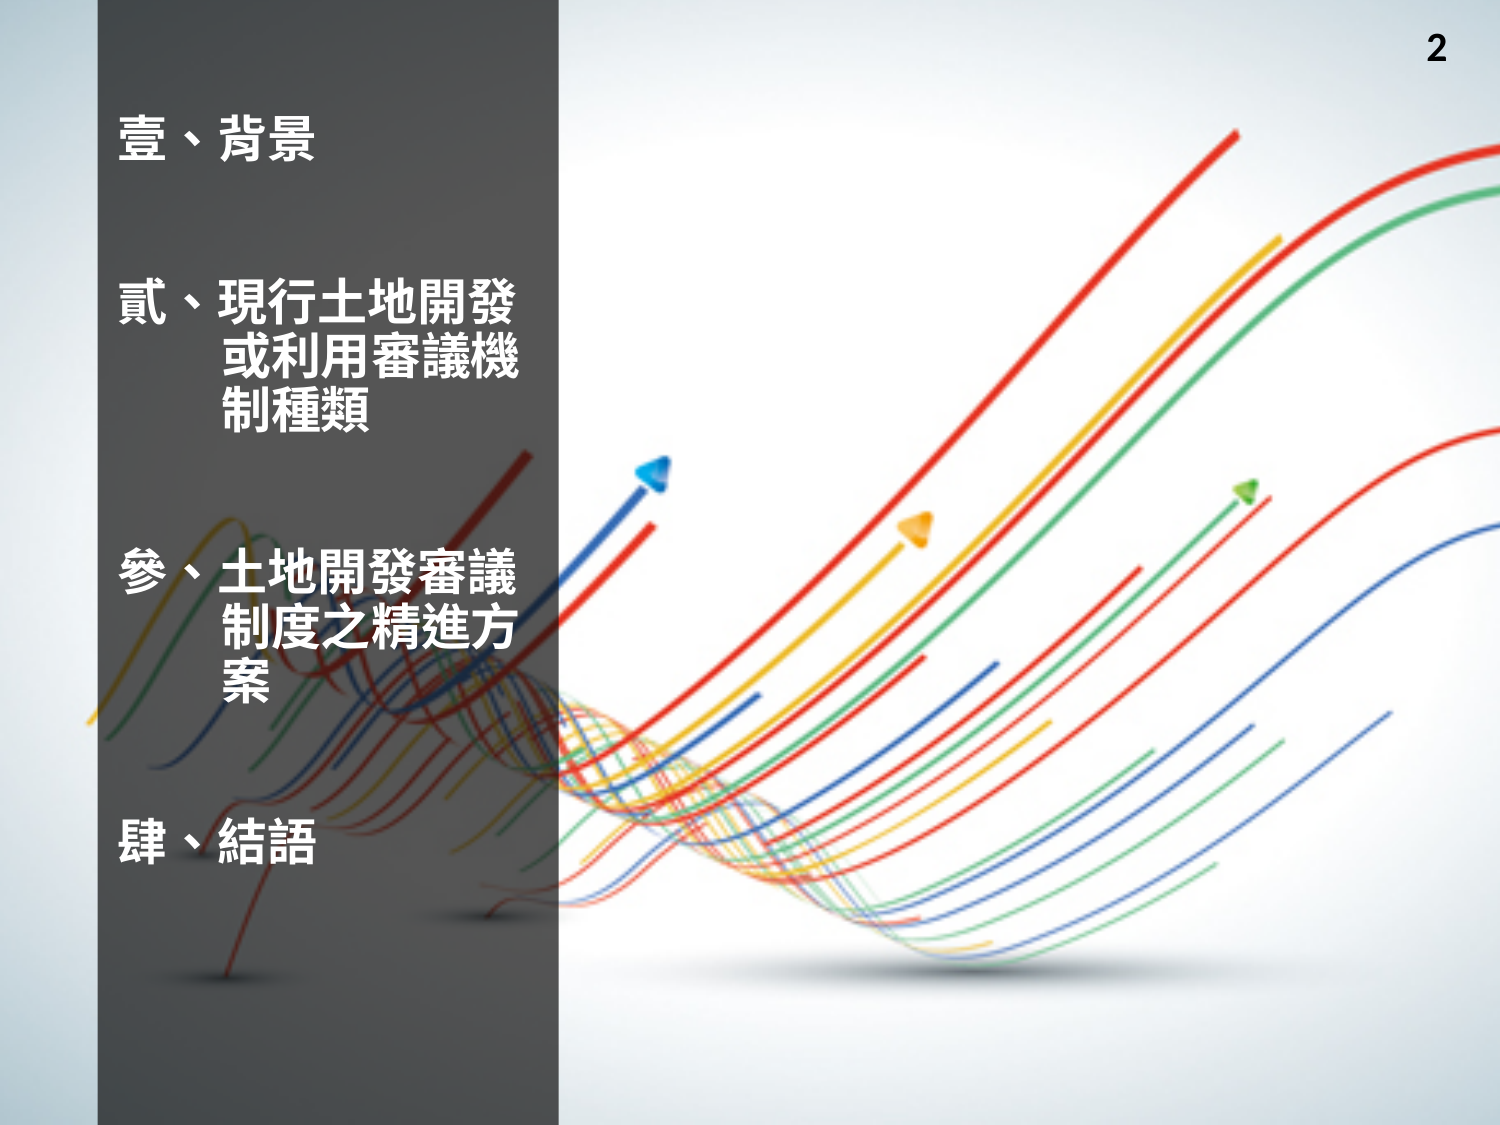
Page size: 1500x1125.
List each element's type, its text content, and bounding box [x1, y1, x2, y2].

picture [559, 0, 1500, 1125]
picture [0, 0, 98, 1125]
text_box 2 [1379, 12, 1495, 64]
text_box 壹、背景 貳、現行土地開發或利用審議機制種類 參、土地開發審議制度之精進方案 肆、結語 [102, 0, 559, 969]
text_box [98, 0, 559, 1125]
